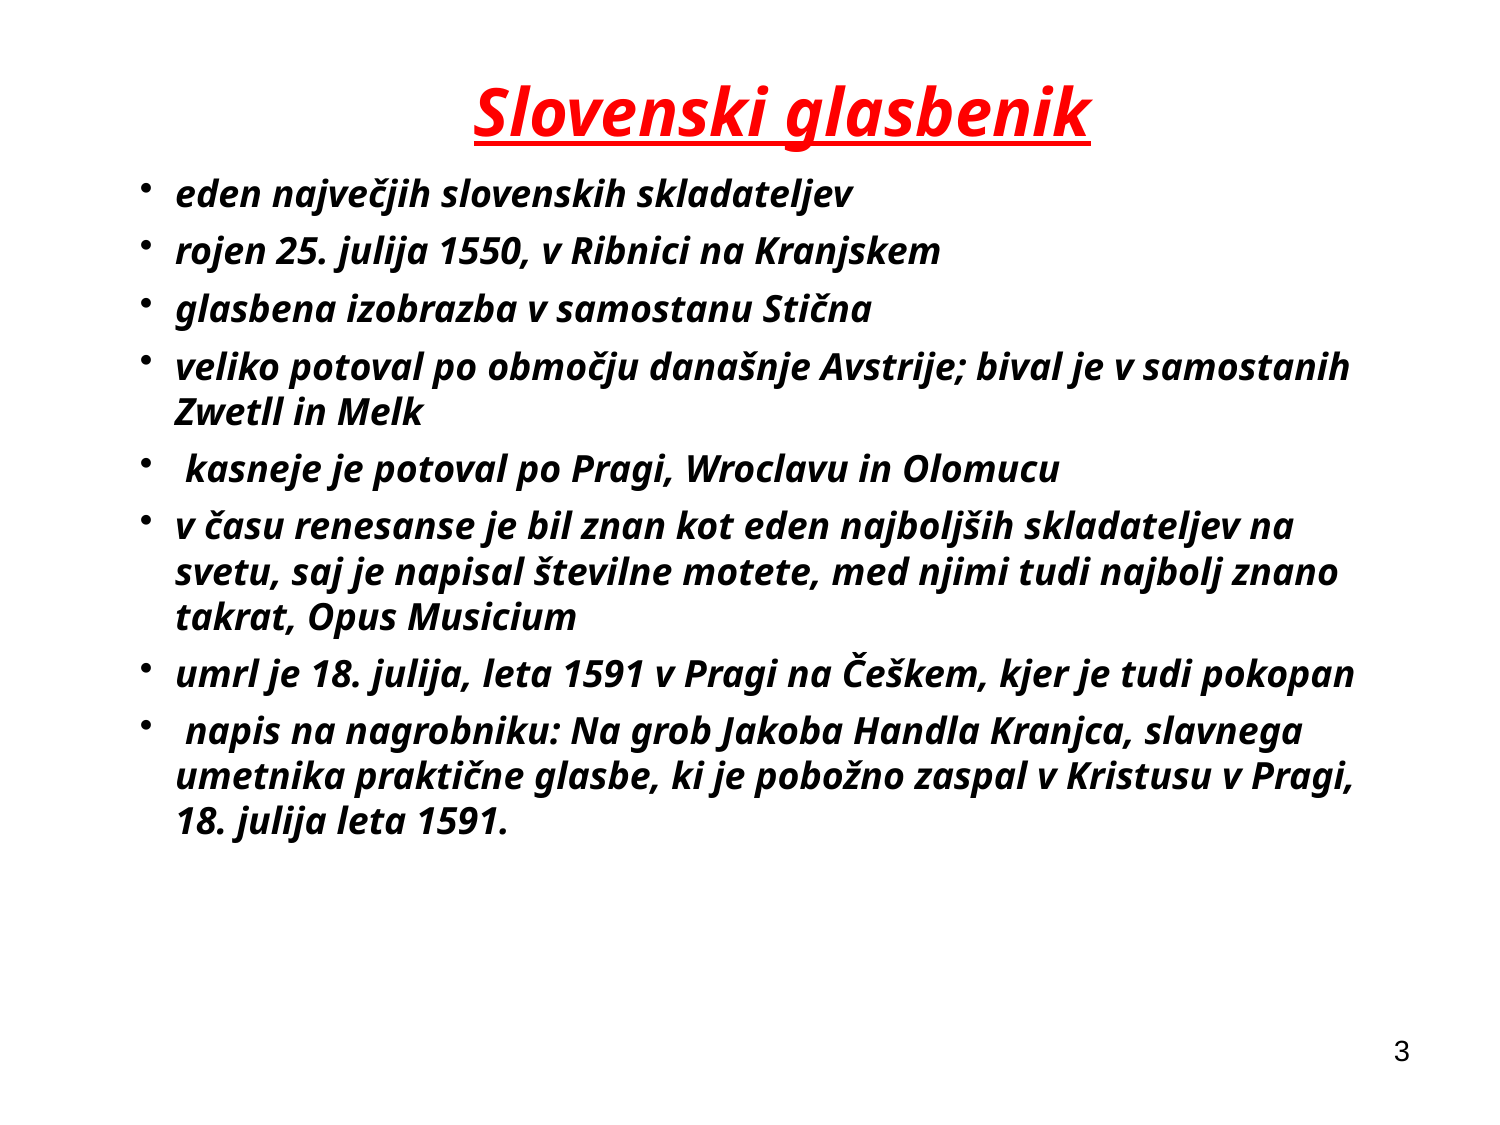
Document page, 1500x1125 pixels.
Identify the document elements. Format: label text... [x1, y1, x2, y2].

text_box eden največjih slovenskih skladateljev rojen 25. julija 1550, v Ribnici na Kranjskem glasbena izobrazba v samostanu Stična veliko potoval po območju današnje Avstrije; bival je v samostanih Zwetll in Melk kasneje je potoval po Pragi, Wroclavu in Olomucu v času renesanse je bil znan kot eden najboljših skladateljev na svetu, saj je napisal številne motete, med njimi tudi najbolj znano takrat, Opus Musicium umrl je 18. julija, leta 1591 v Pragi na Češkem, kjer je tudi pokopan napis na nagrobniku: Na grob Jakoba Handla Kranjca, slavnega umetnika praktične glasbe, ki je pobožno zaspal v Kristusu v Pragi, 18. julija leta 1591. [124, 162, 1413, 850]
slide_number <number> [1074, 1024, 1425, 1103]
text_box Slovenski glasbenik [459, 62, 1106, 158]
